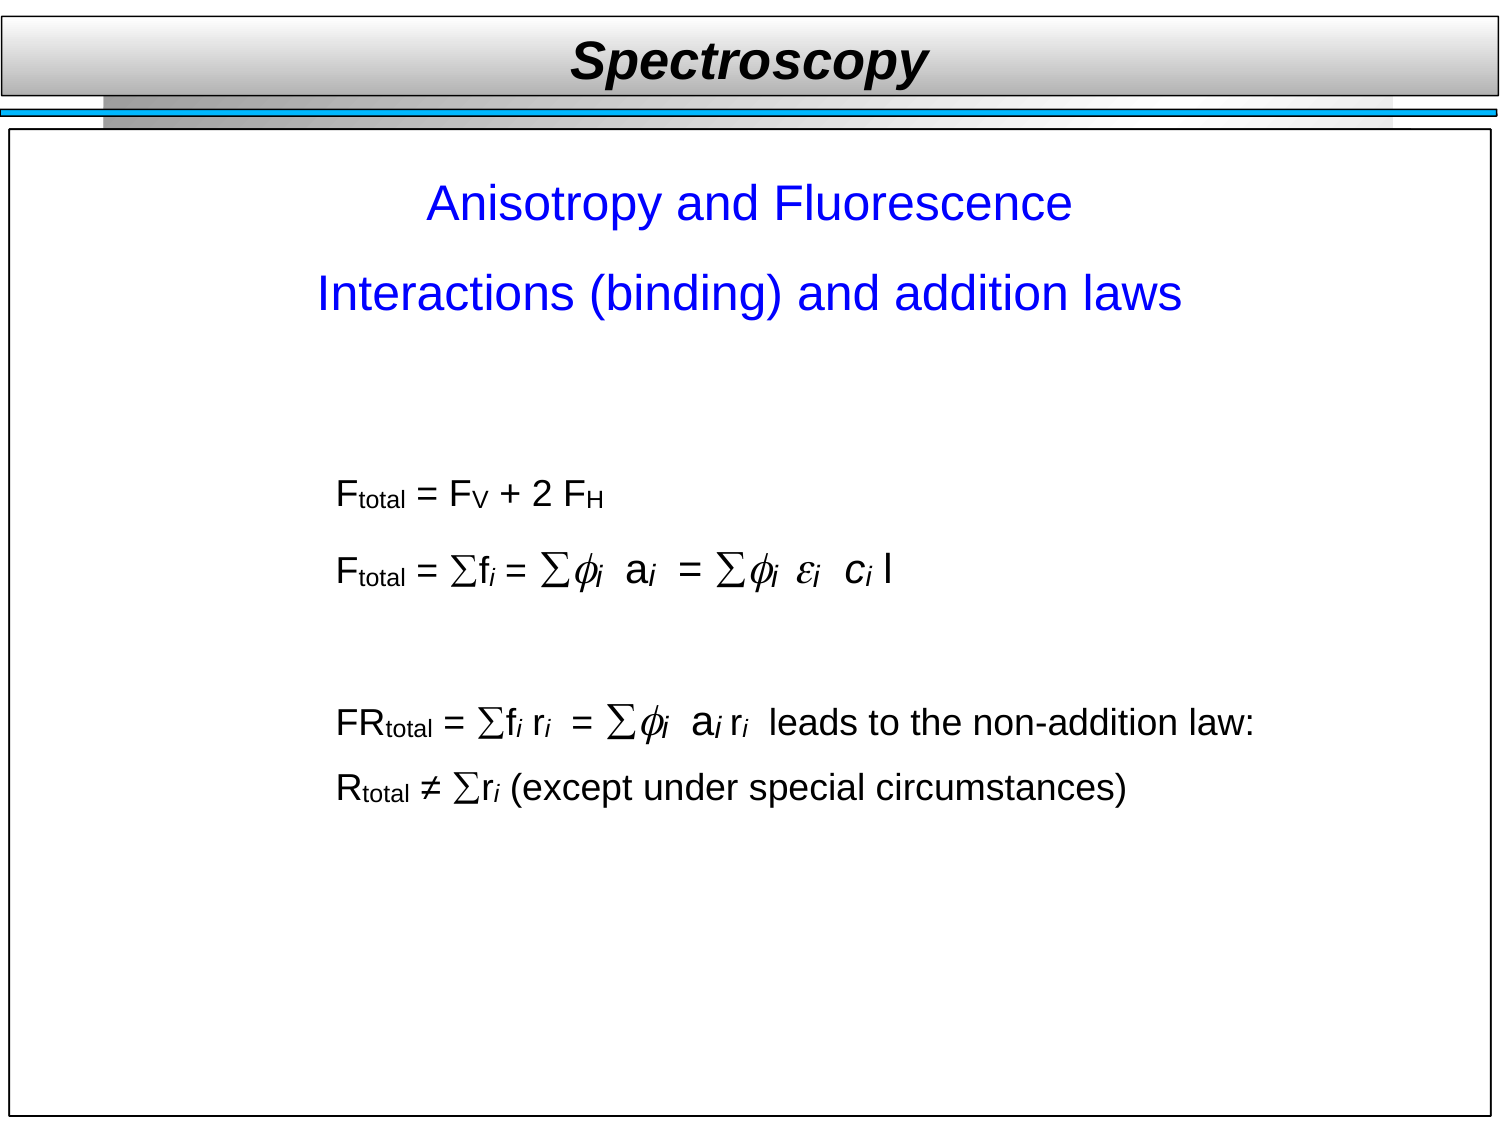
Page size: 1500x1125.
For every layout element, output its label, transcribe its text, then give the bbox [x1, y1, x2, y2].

text_box Ftotal = FV + 2 FH Ftotal = ∑fi = ∑ϕi ai = ∑ϕi ei ci l FRtotal = ∑fi ri = ∑ϕi ai ri leads to the non-addition law: Rtotal ≠ ∑ri (except under special circumstances) [320, 464, 1276, 936]
text_box [9, 129, 1491, 1116]
text_box [0, 109, 1497, 117]
title Anisotropy and Fluorescence Interactions (binding) and addition laws [112, 132, 1388, 233]
text_box Spectroscopy [1, 16, 1499, 96]
